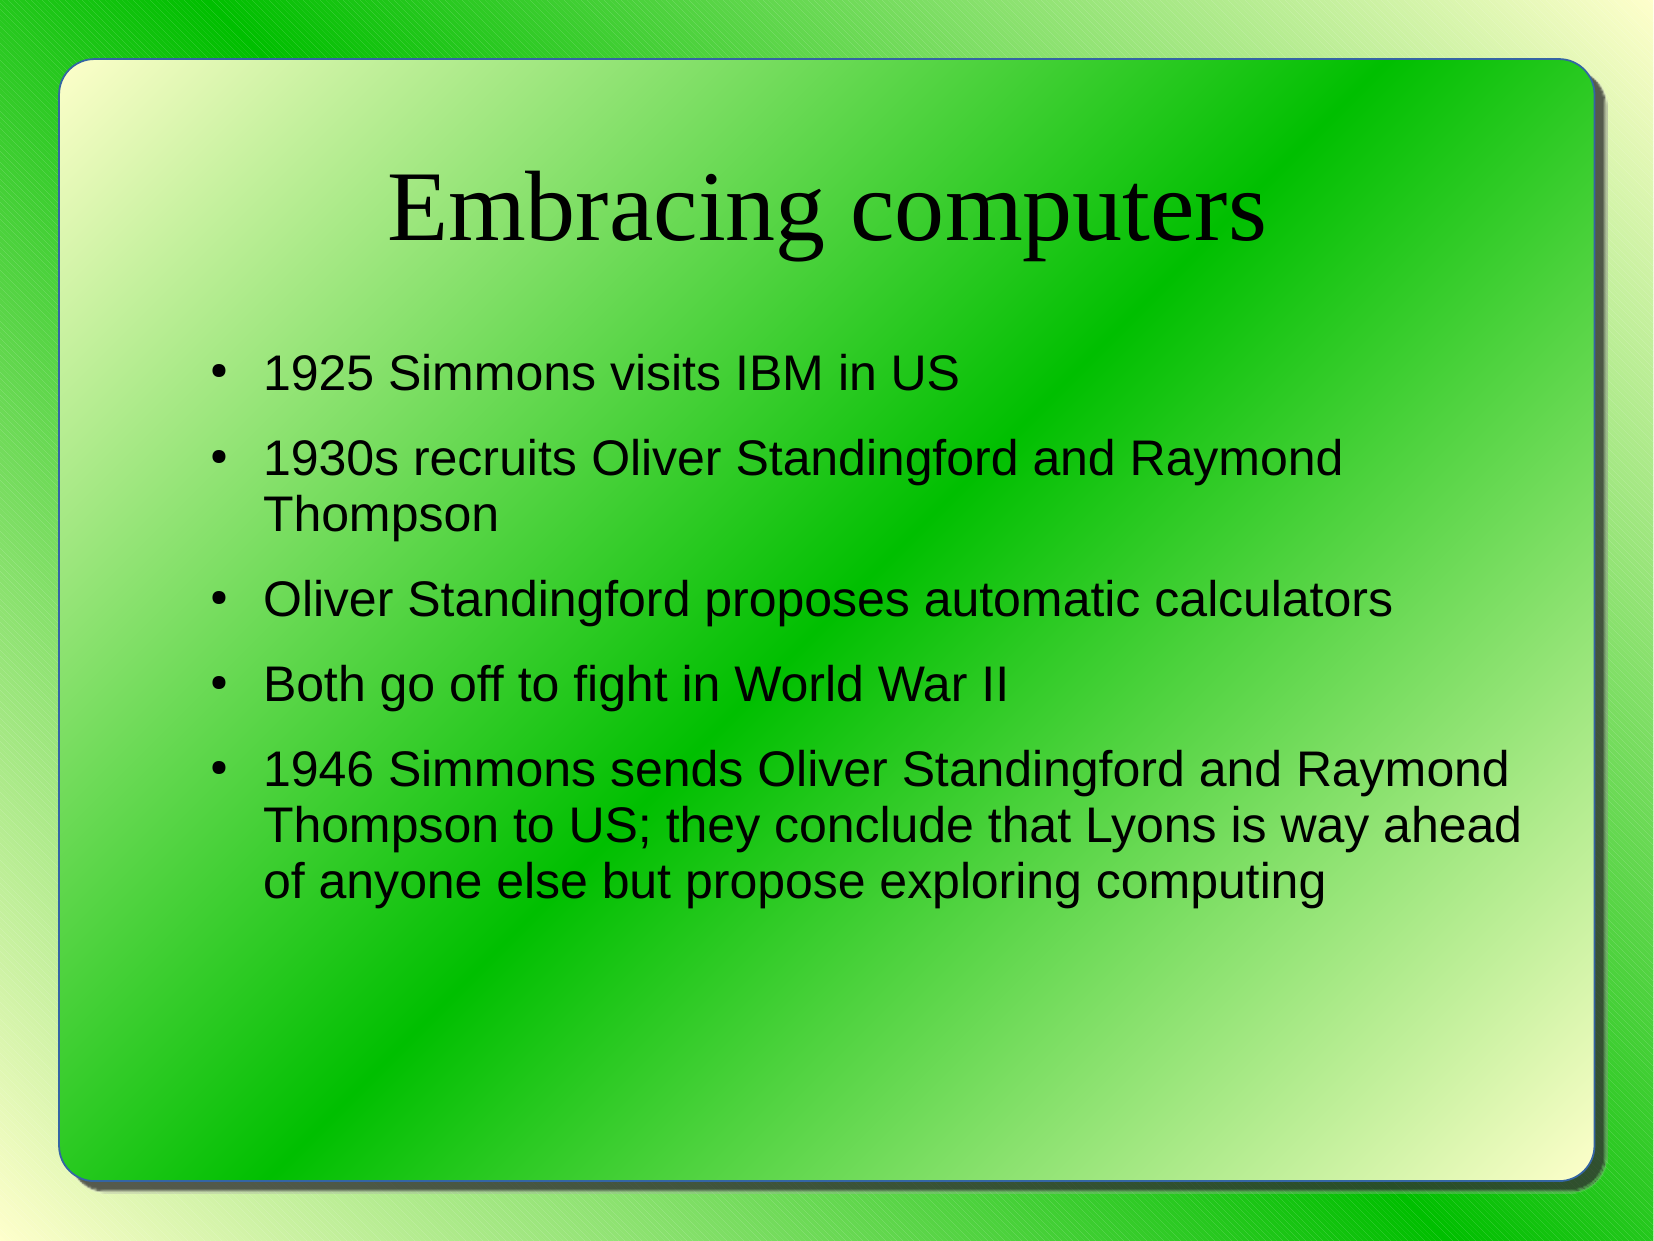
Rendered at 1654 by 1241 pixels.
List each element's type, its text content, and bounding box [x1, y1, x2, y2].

list 1925 Simmons visits IBM in US 1930s recruits Oliver Standingford and Raymond Thompson Oliver Standingford proposes automatic calculators Both go off to fight in World War II 1946 Simmons sends Oliver Standingford and Raymond Thompson to US; they conclude that Lyons is way ahead of anyone else but propose exploring computing [121, 344, 1534, 1127]
title Embracing computers [121, 102, 1534, 310]
